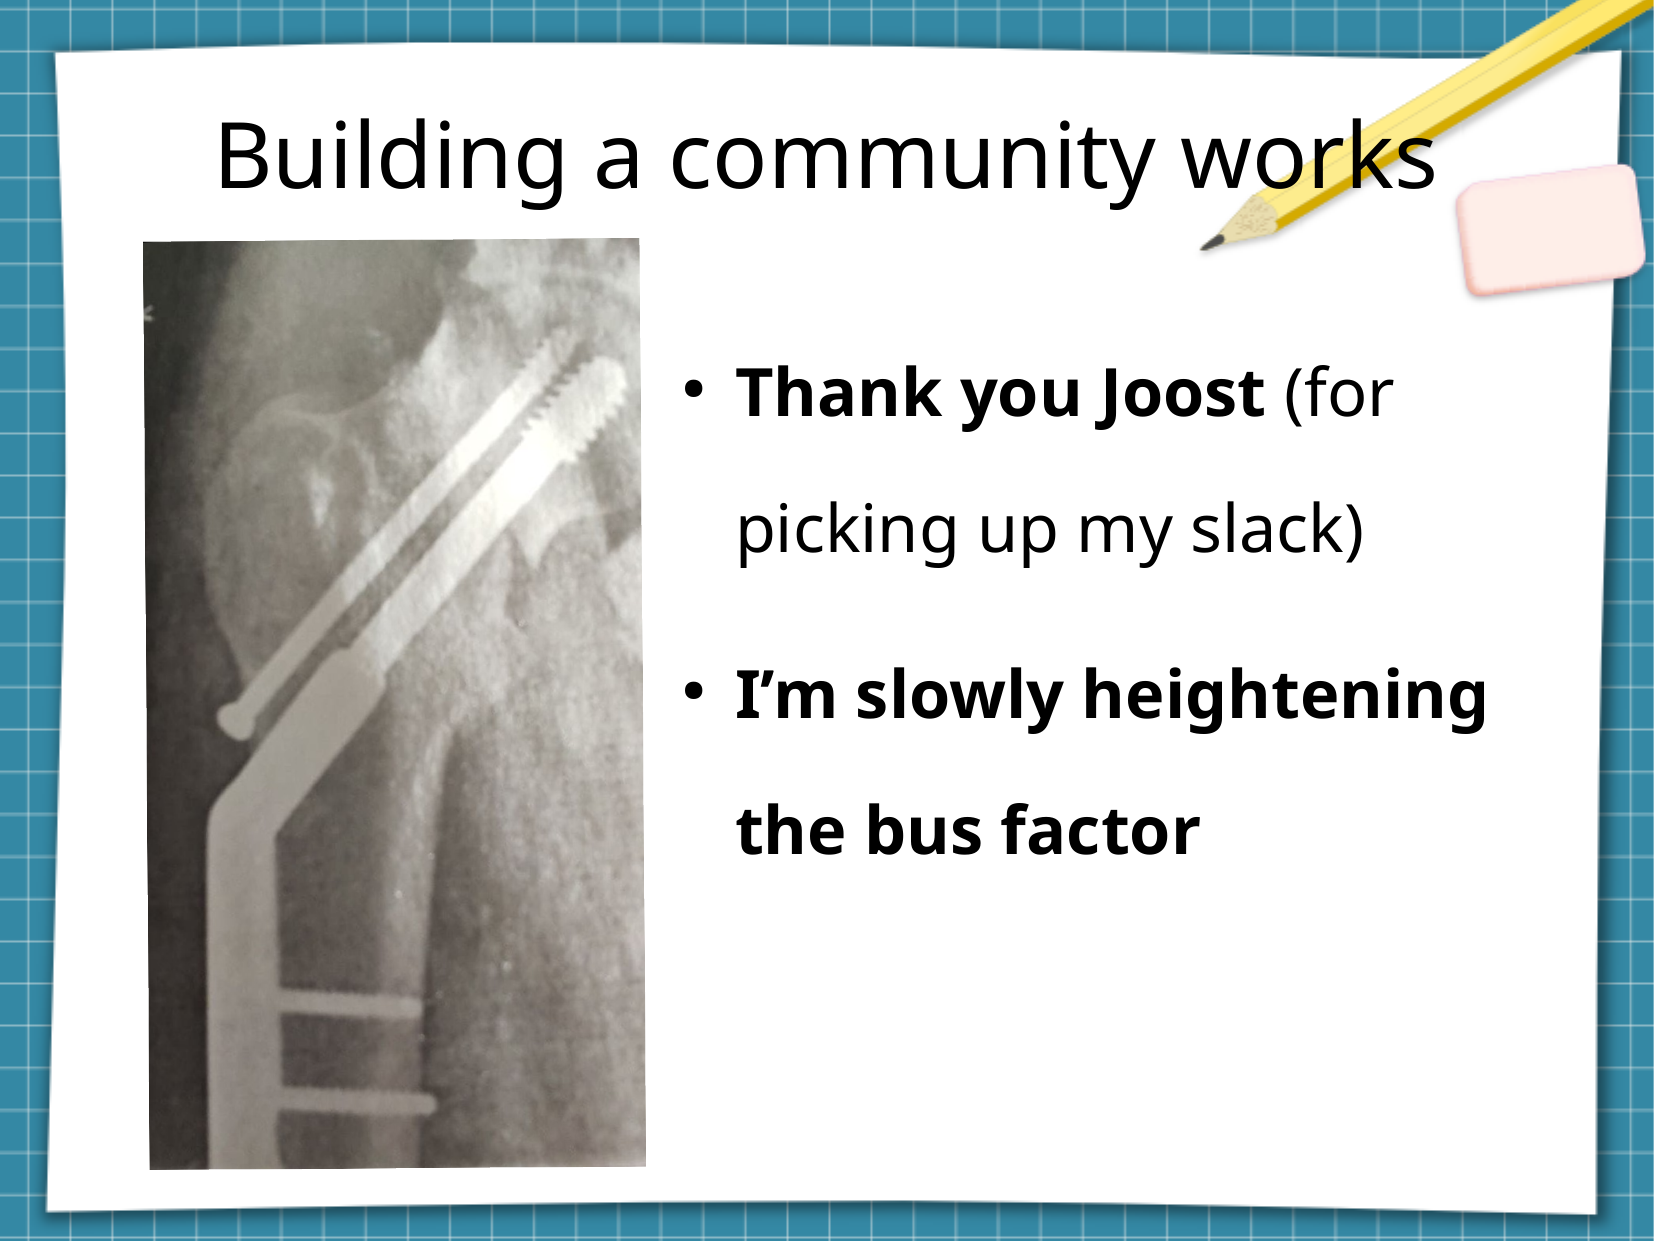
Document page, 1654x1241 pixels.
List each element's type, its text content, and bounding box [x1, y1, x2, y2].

title Building a community works [82, 49, 1571, 257]
picture [0, 0, 1654, 1241]
list Thank you Joost (for picking up my slack) I’m slowly heightening the bus factor [664, 300, 1516, 1020]
